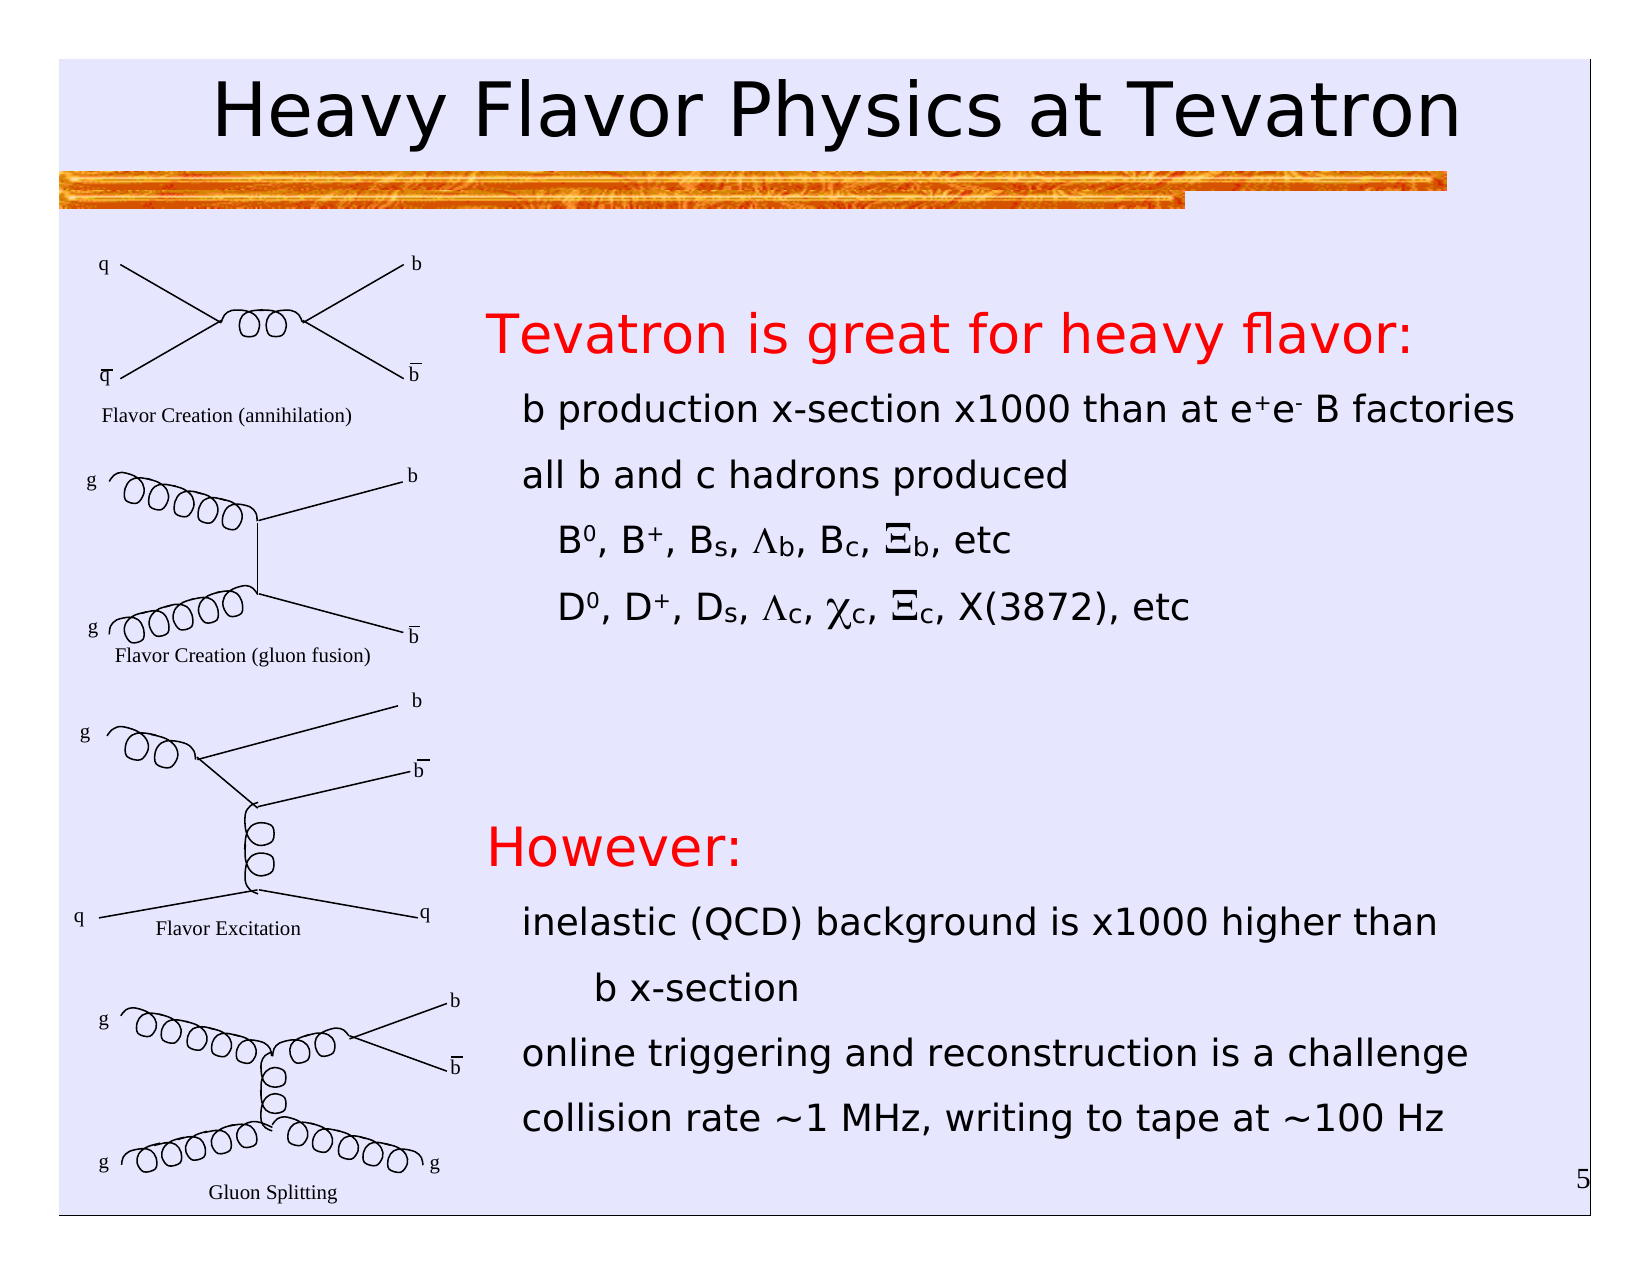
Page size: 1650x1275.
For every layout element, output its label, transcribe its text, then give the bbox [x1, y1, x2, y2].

text_box b [393, 617, 442, 674]
text_box However: inelastic (QCD) background is x1000 higher than b x-section online triggering and reconstruction is a challenge collision rate ~1 MHz, writing to tape at ~100 Hz [471, 809, 1500, 1148]
text_box Flavor Creation (gluon fusion) [100, 636, 412, 687]
text_box b [396, 244, 447, 293]
text_box q [83, 244, 132, 288]
text_box q [84, 355, 126, 395]
text_box b [397, 681, 454, 735]
text_box Tevatron is great for heavy flavor: b production x-section x1000 than at e+e- B factories all b and c hadrons produced B0, B+, Bs, Lb, Bc, Xb, etc D0, D+, Ds, Lc, cc, Xc, X(3872), etc [471, 295, 1546, 697]
text_box b [398, 751, 455, 805]
text_box g [83, 998, 131, 1045]
text_box Heavy Flavor Physics at Tevatron [196, 59, 1454, 162]
text_box q [58, 896, 113, 944]
picture [59, 171, 1447, 209]
text_box g [73, 606, 119, 658]
text_box g [83, 1142, 131, 1188]
text_box q [404, 892, 459, 941]
text_box g [71, 460, 118, 511]
text_box Flavor Creation (annihilation) [86, 396, 441, 442]
text_box g [414, 1143, 462, 1190]
text_box b [392, 456, 441, 507]
text_box b [435, 981, 471, 1028]
text_box Gluon Splitting [193, 1173, 378, 1217]
text_box Flavor Excitation [140, 909, 378, 966]
text_box b [394, 355, 444, 404]
text_box g [64, 712, 119, 767]
text_box b [435, 1048, 471, 1095]
